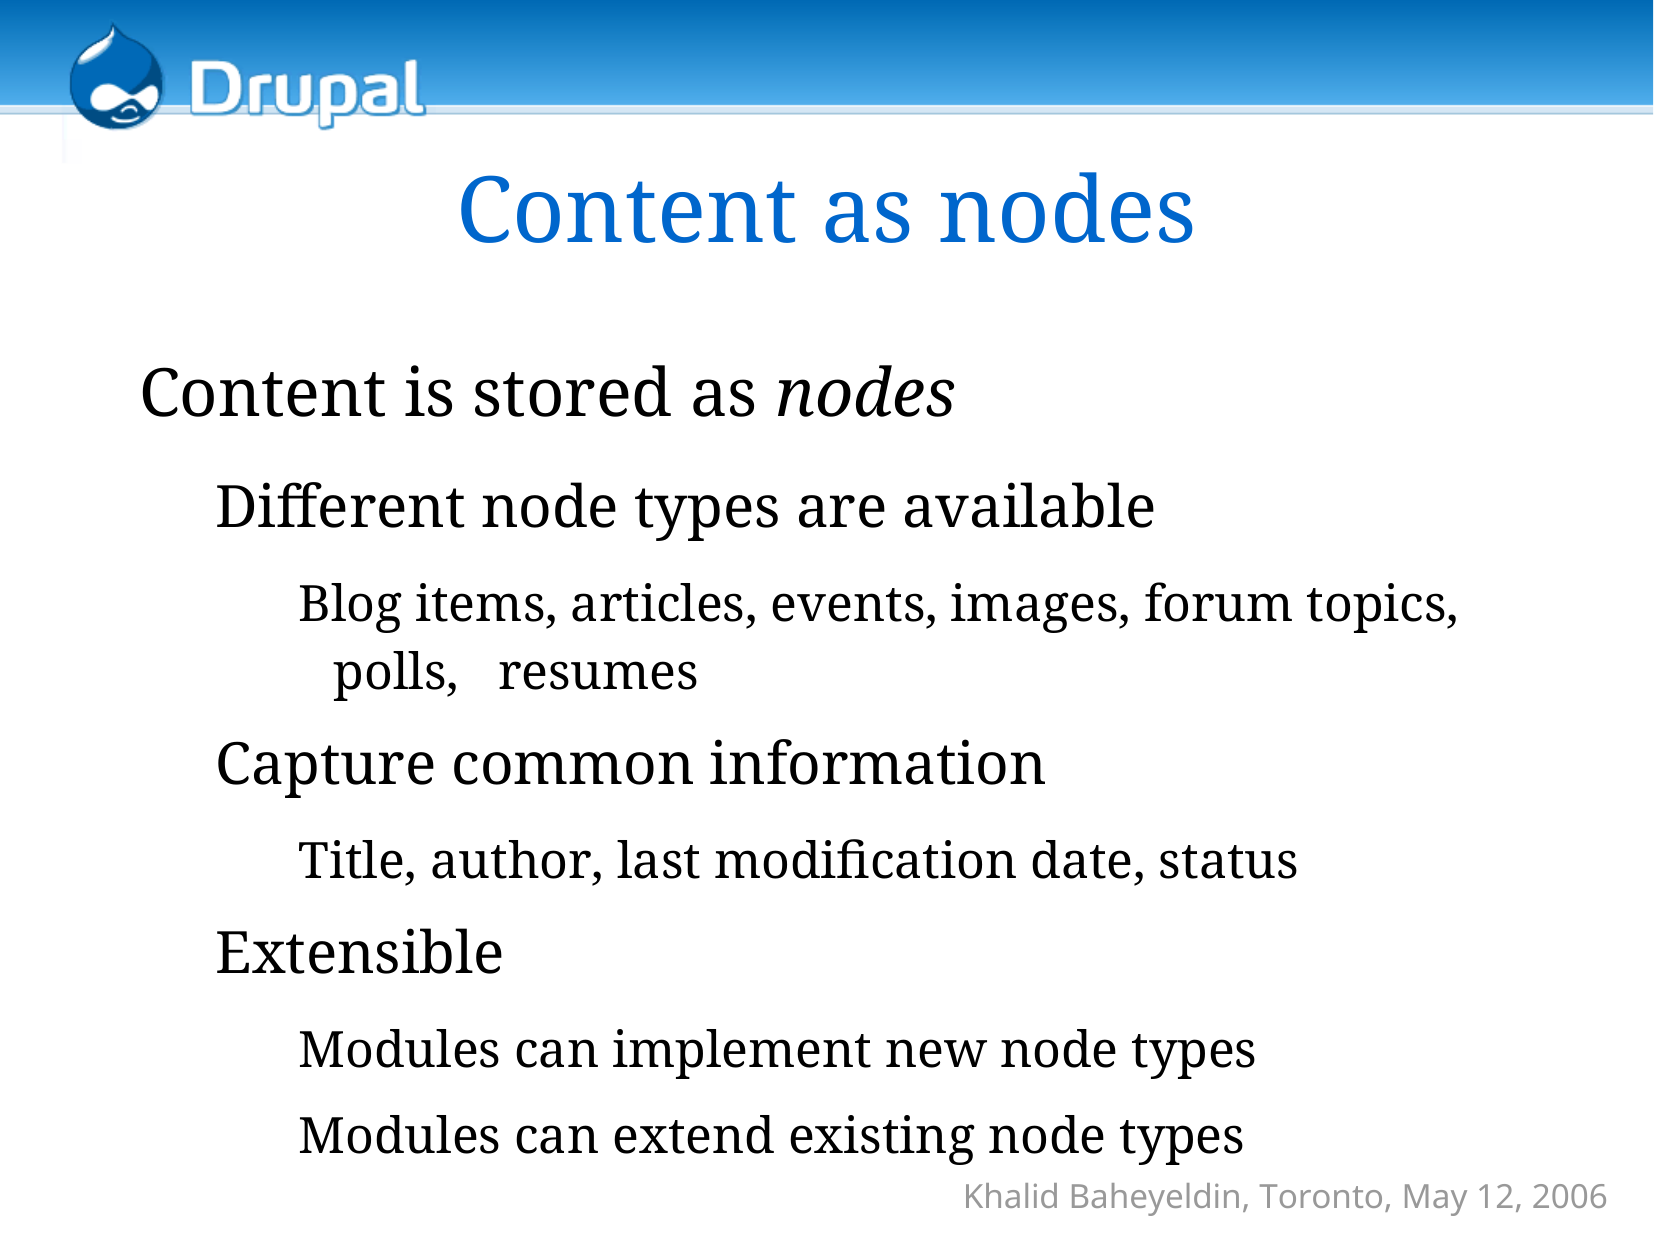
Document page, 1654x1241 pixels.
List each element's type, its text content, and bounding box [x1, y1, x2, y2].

picture [0, 0, 1654, 1241]
list Content is stored as nodes Different node types are available Blog items, articles, events, images, forum topics, polls, resumes Capture common information Title, author, last modification date, status Extensible Modules can implement new node types Modules can extend existing node types [121, 344, 1501, 1127]
title Content as nodes [121, 102, 1533, 311]
